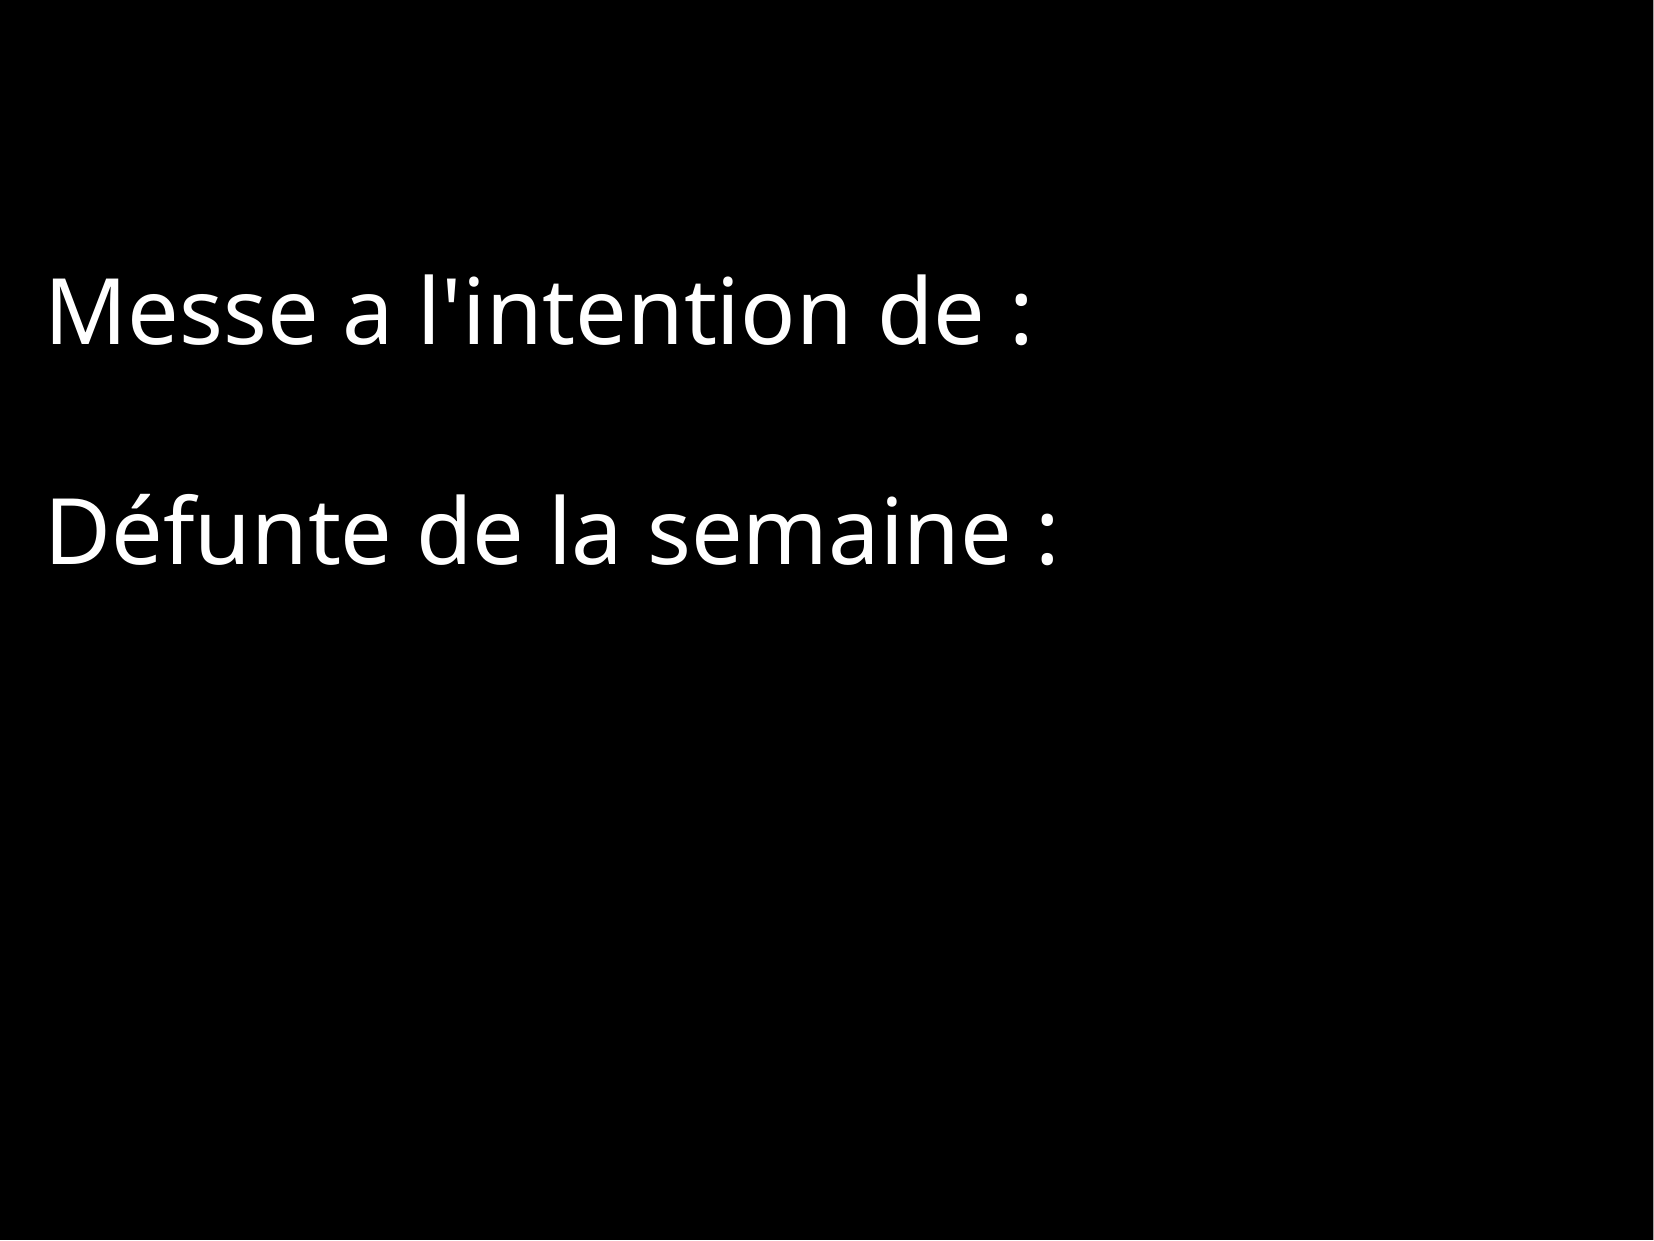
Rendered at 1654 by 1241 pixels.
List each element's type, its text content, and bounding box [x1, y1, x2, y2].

title Messe a l'intention de : Défunte de la semaine : [29, 59, 1595, 1182]
